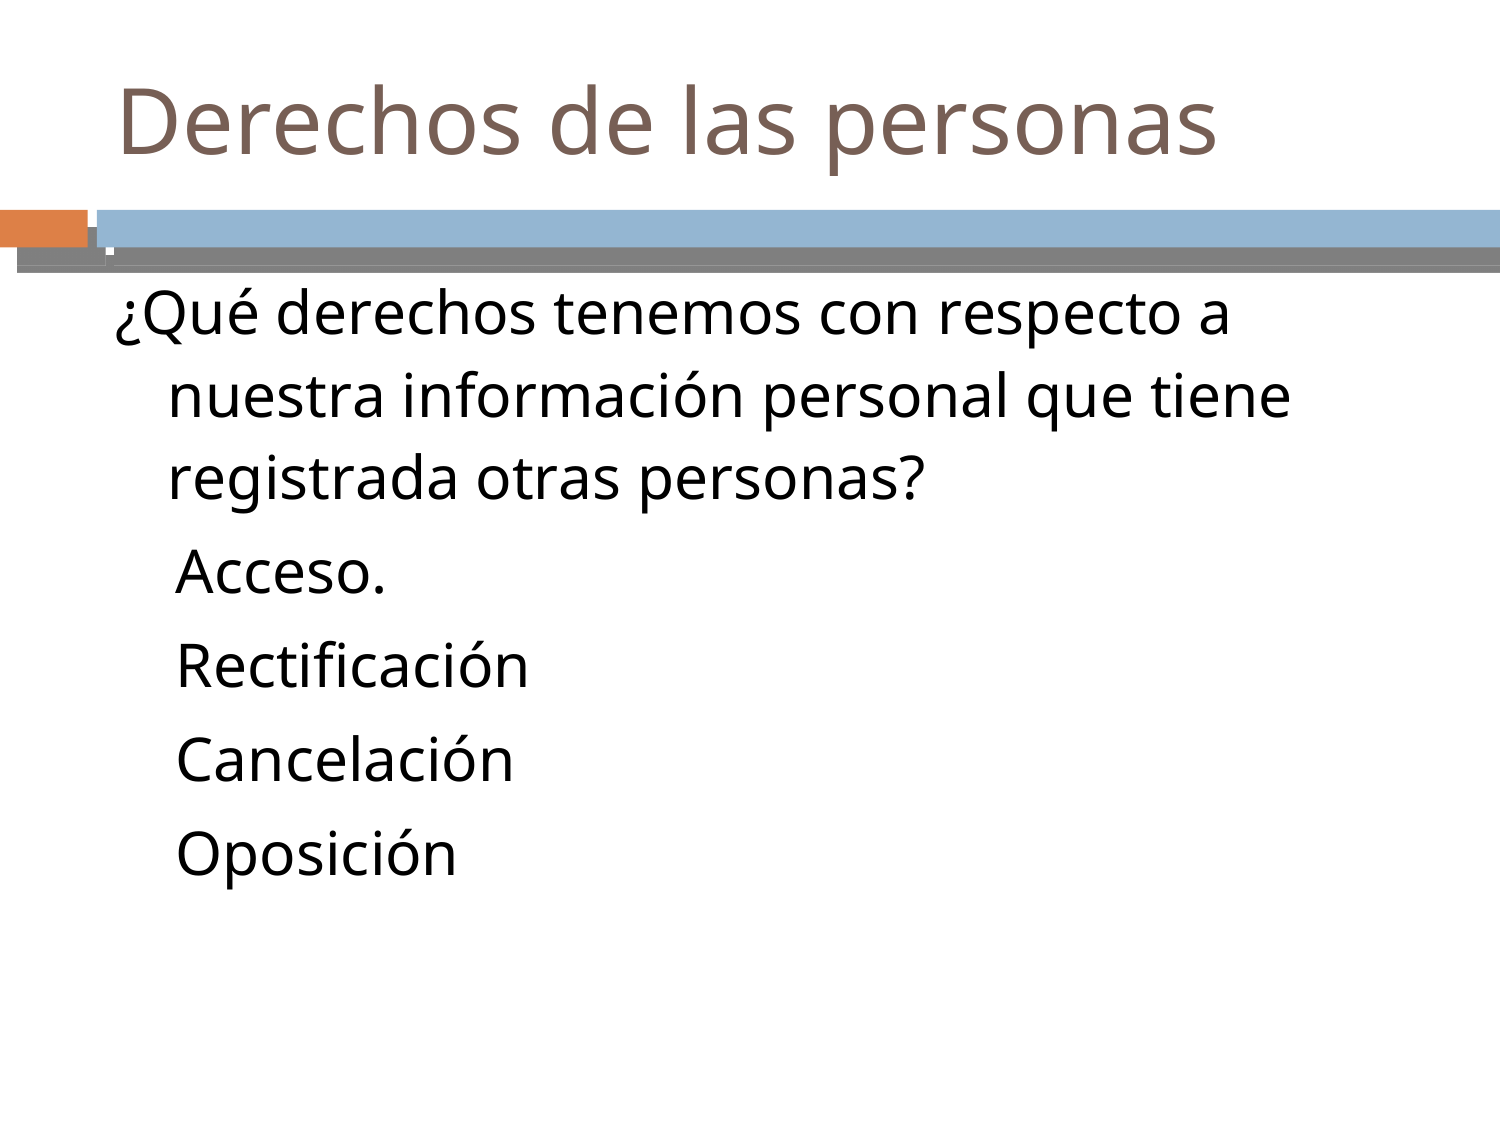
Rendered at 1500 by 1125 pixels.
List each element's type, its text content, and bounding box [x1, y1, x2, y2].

title Derechos de las personas [100, 37, 1438, 201]
list ¿Qué derechos tenemos con respecto a nuestra información personal que tiene registrada otras personas? Acceso. Rectificación Cancelación Oposición [100, 262, 1438, 1001]
